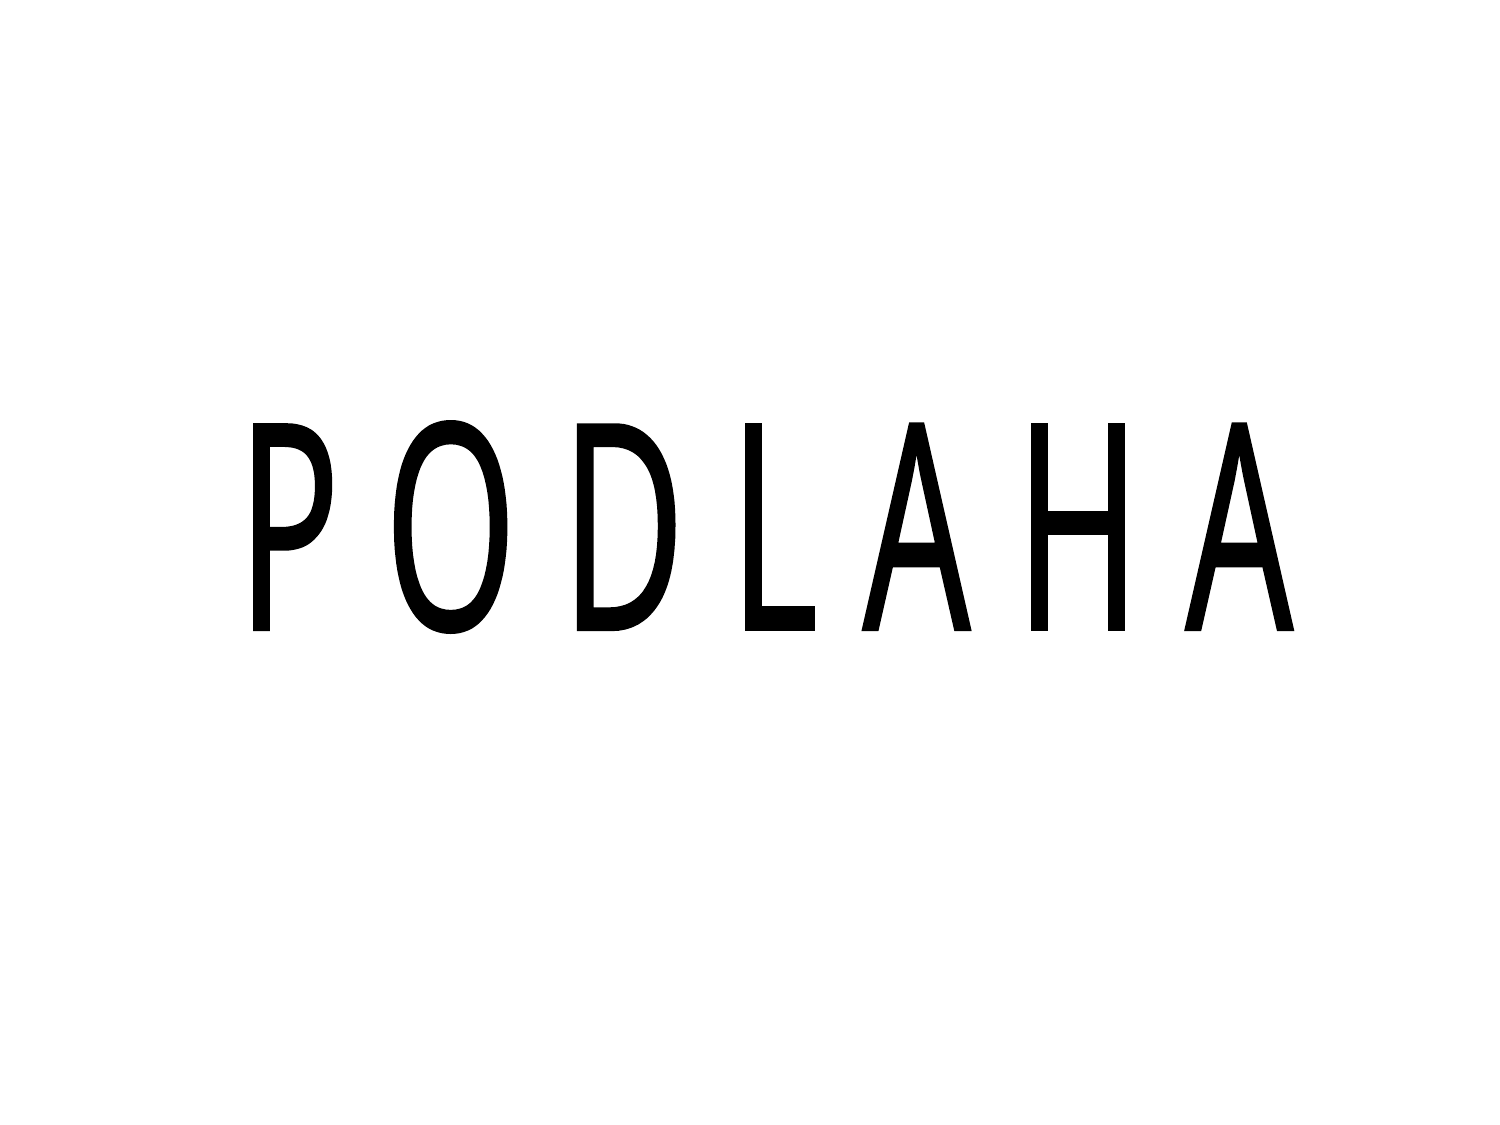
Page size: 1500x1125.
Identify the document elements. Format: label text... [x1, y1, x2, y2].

text_box P O D L A H A [577, 424, 675, 631]
text_box P O D L A H A [253, 423, 332, 631]
text_box P O D L A H A [1031, 424, 1125, 631]
text_box P O D L A H A [394, 420, 507, 634]
text_box P O D L A H A [862, 423, 971, 631]
text_box P O D L A H A [745, 424, 815, 631]
text_box P O D L A H A [1185, 423, 1294, 631]
